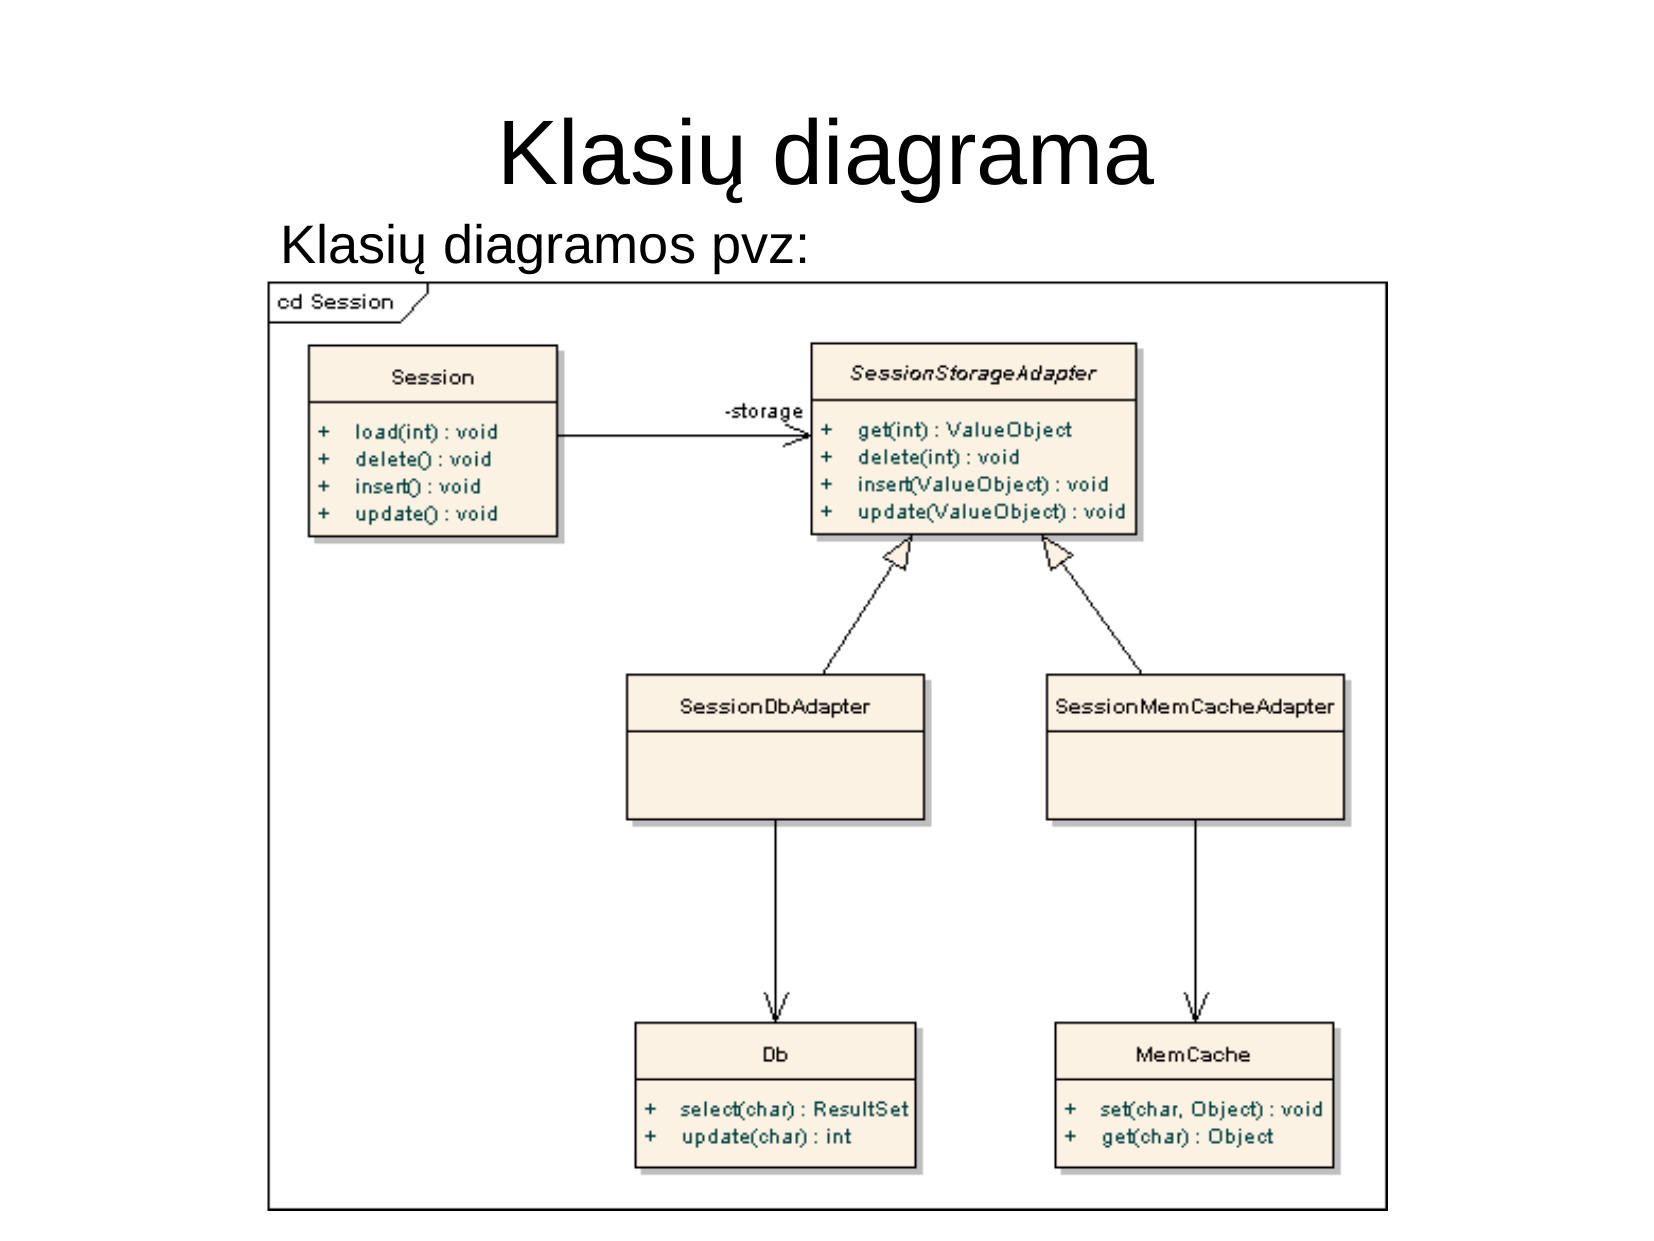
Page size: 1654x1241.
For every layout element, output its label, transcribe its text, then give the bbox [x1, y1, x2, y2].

picture [266, 280, 1388, 1211]
text_box Klasių diagramos pvz: [265, 206, 886, 283]
title Klasių diagrama [82, 56, 1571, 250]
